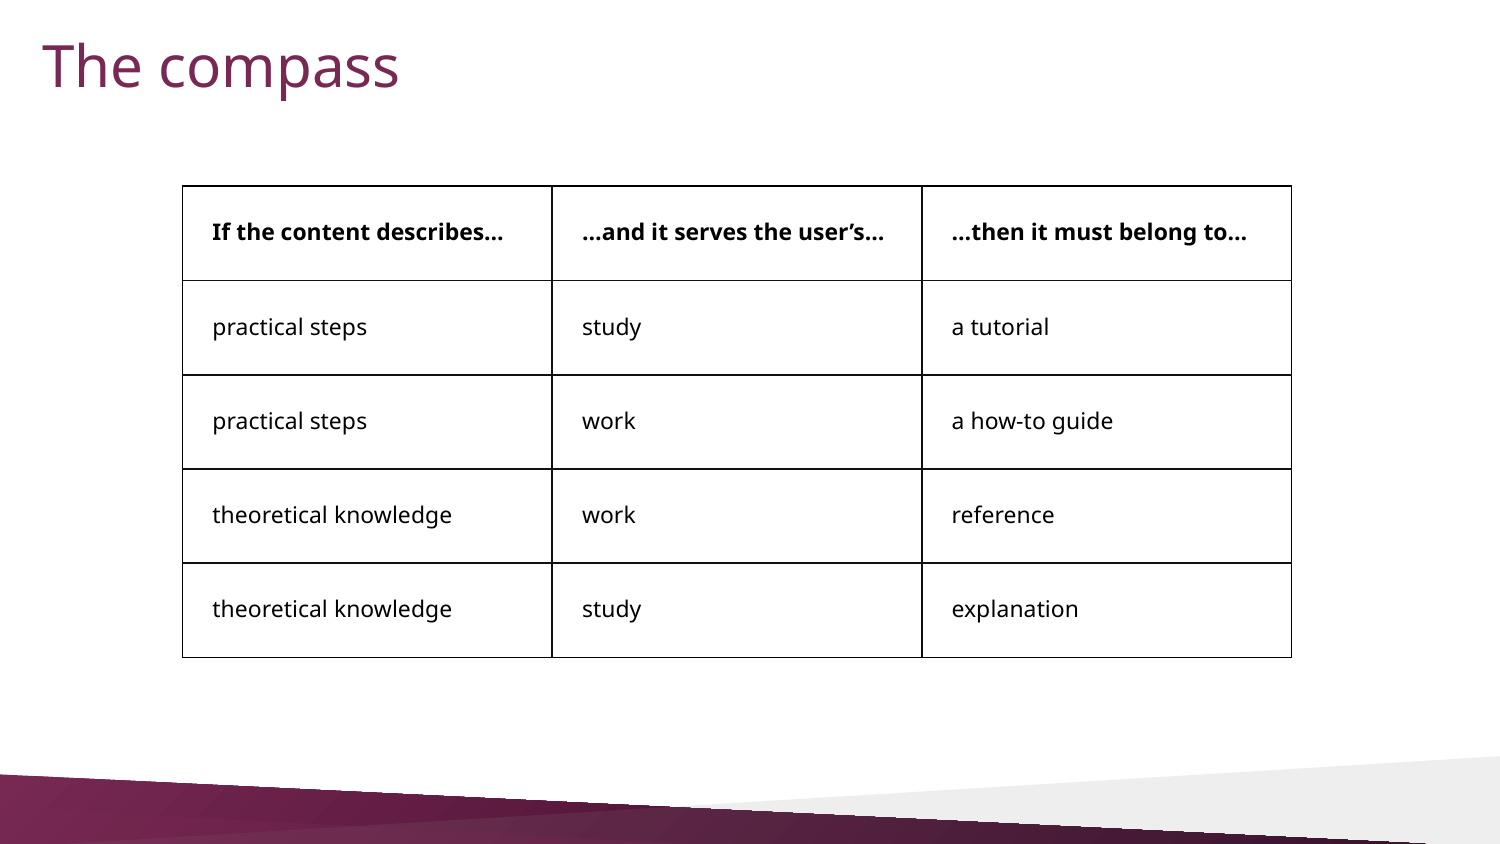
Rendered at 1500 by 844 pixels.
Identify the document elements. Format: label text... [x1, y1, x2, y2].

table_cell theoretical knowledge [183, 564, 551, 657]
table_cell theoretical knowledge [183, 470, 551, 562]
table_header If the content describes… [183, 187, 551, 280]
table_cell explanation [923, 564, 1291, 657]
table_header …then it must belong to… [923, 187, 1291, 280]
table_cell a how-to guide [923, 376, 1291, 468]
table_cell practical steps [183, 281, 551, 374]
table_cell work [553, 470, 921, 562]
table_header …and it serves the user’s… [553, 187, 921, 280]
table_cell a tutorial [923, 281, 1291, 374]
title The compass [42, 37, 1337, 119]
table_cell work [553, 376, 921, 468]
table_cell practical steps [183, 376, 551, 468]
table_cell reference [923, 470, 1291, 562]
table_cell study [553, 281, 921, 374]
table_cell study [553, 564, 921, 657]
